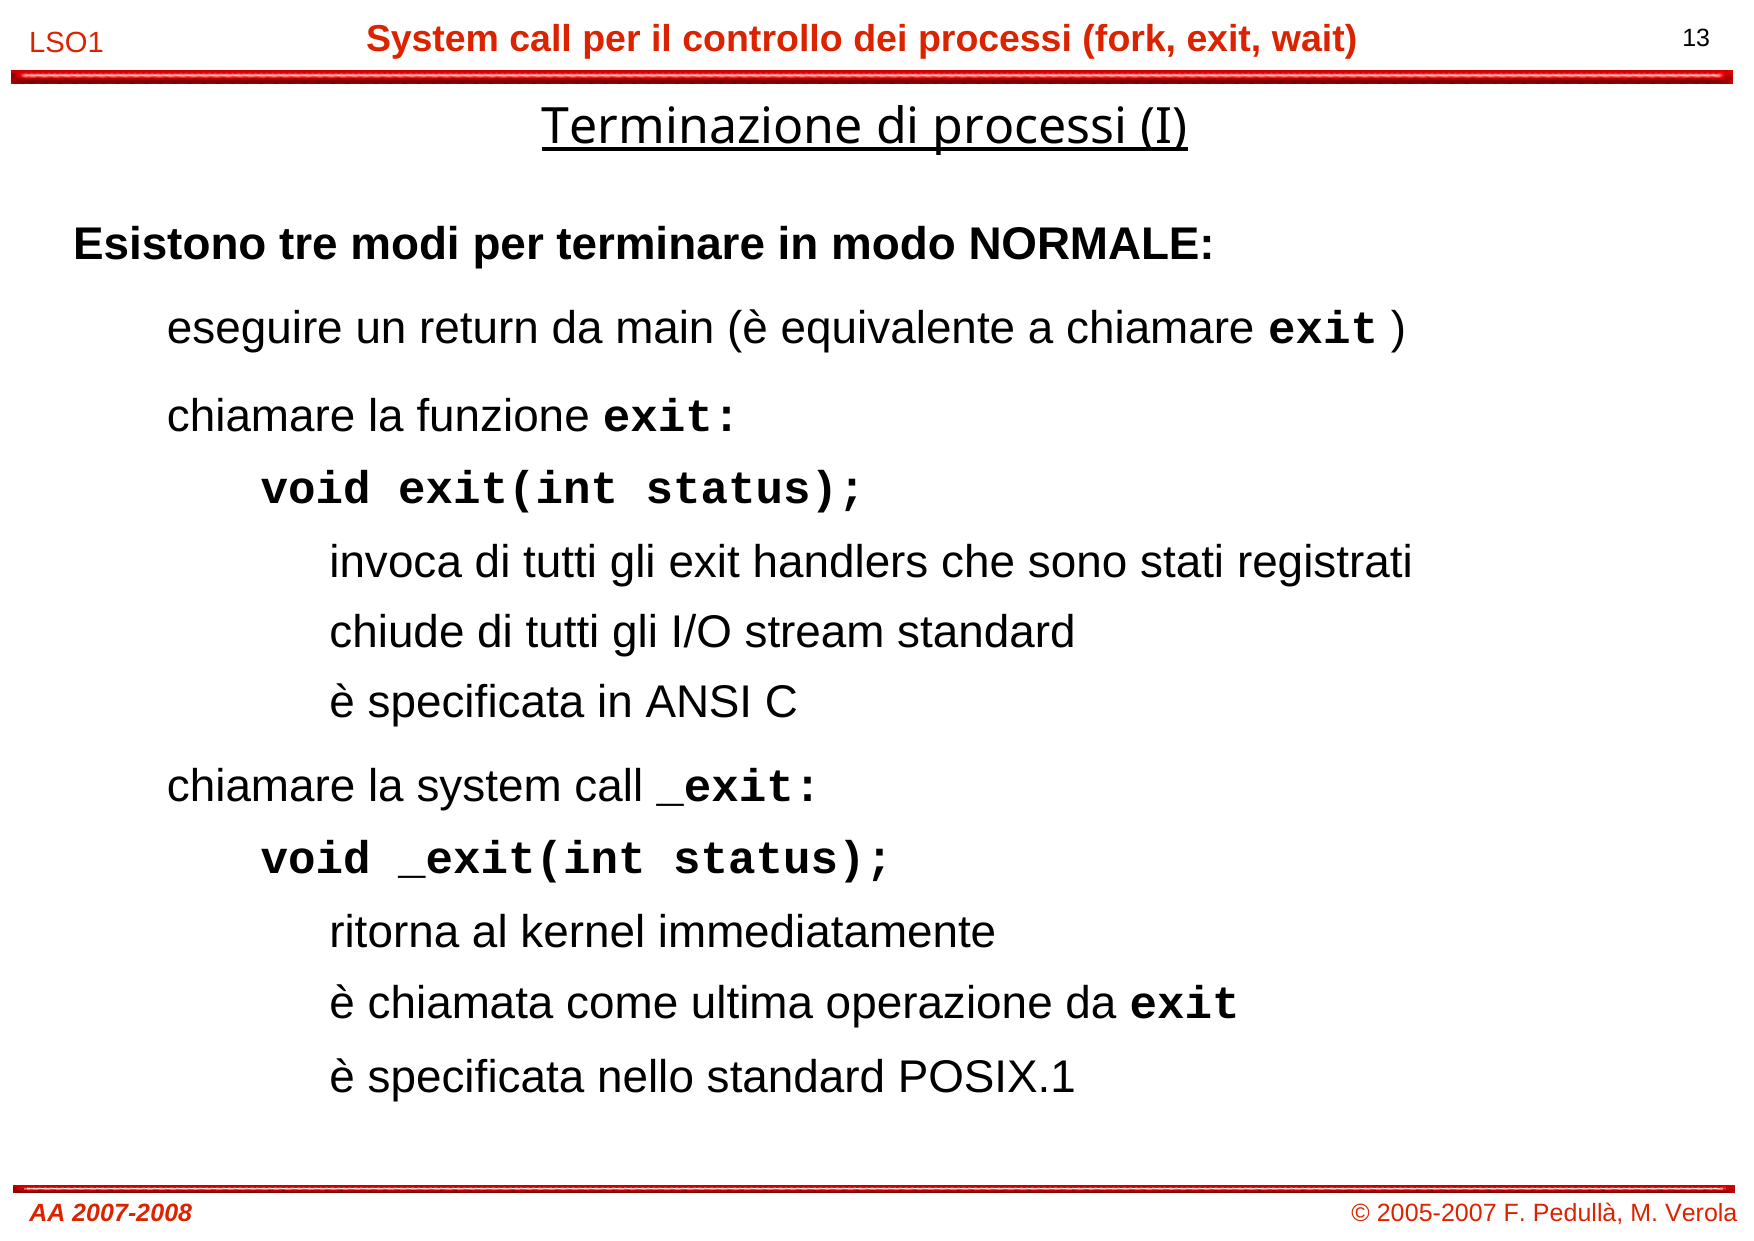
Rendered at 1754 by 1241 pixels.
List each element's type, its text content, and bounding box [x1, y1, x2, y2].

list Esistono tre modi per terminare in modo NORMALE: eseguire un return da main (è equivalente a chiamare exit ) chiamare la funzione exit: void exit(int status); invoca di tutti gli exit handlers che sono stati registrati chiude di tutti gli I/O stream standard è specificata in ANSI C chiamare la system call _exit: void _exit(int status); ritorna al kernel immediatamente è chiamata come ultima operazione da exit è specificata nello standard POSIX.1 [58, 206, 1696, 1110]
picture [13, 1185, 1735, 1193]
picture [11, 70, 1733, 84]
title Terminazione di processi (I) [477, 78, 1253, 174]
